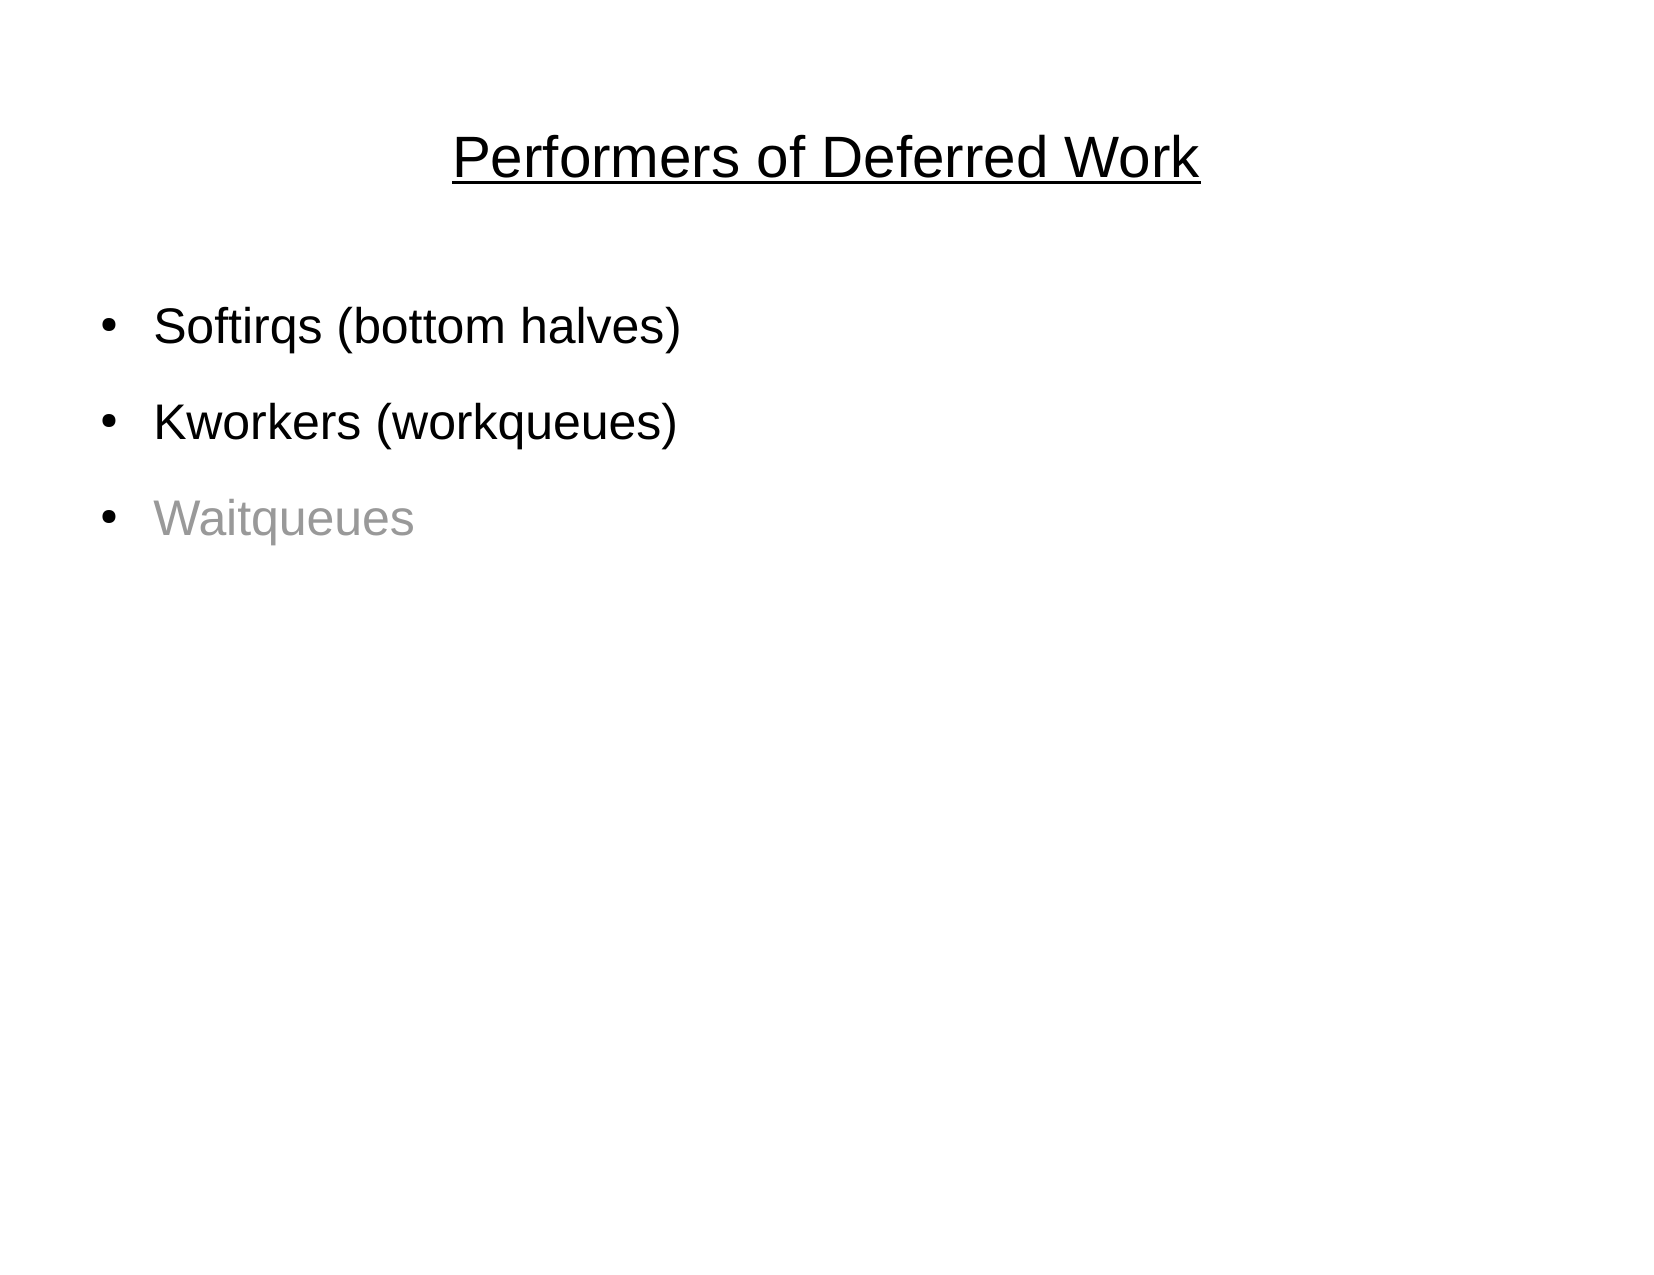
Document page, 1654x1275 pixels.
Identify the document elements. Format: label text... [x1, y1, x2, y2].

list Softirqs (bottom halves) Kworkers (workqueues) Waitqueues [82, 298, 1571, 1038]
title Performers of Deferred Work [82, 50, 1571, 264]
